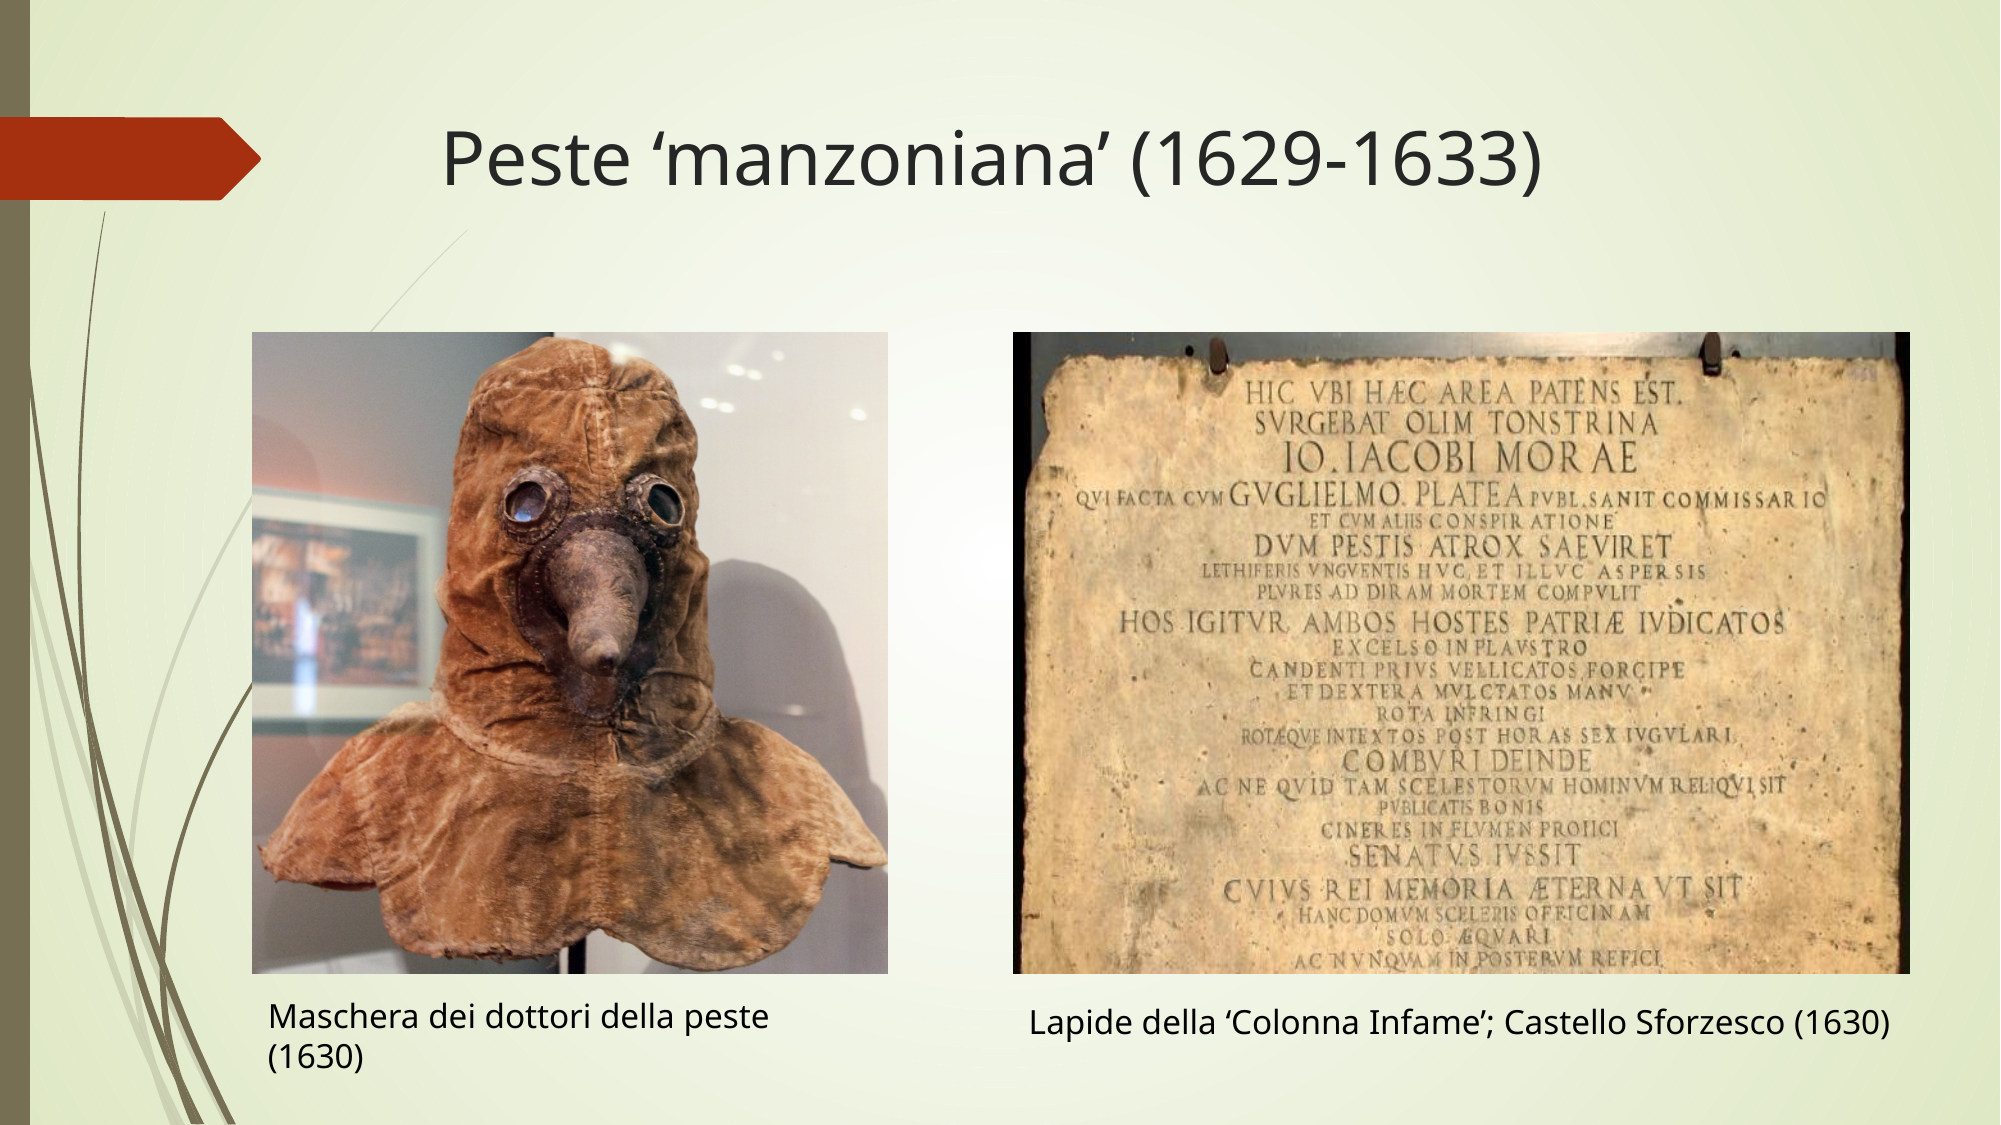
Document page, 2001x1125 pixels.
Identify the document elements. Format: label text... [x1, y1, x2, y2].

title Peste ‘manzoniana’ (1629-1633) [425, 102, 1888, 313]
text_box Lapide della ‘Colonna Infame’; Castello Sforzesco (1630) [1013, 993, 1910, 1090]
picture [1013, 332, 1910, 974]
picture [252, 332, 888, 974]
text_box Maschera dei dottori della peste (1630) [252, 987, 876, 1084]
